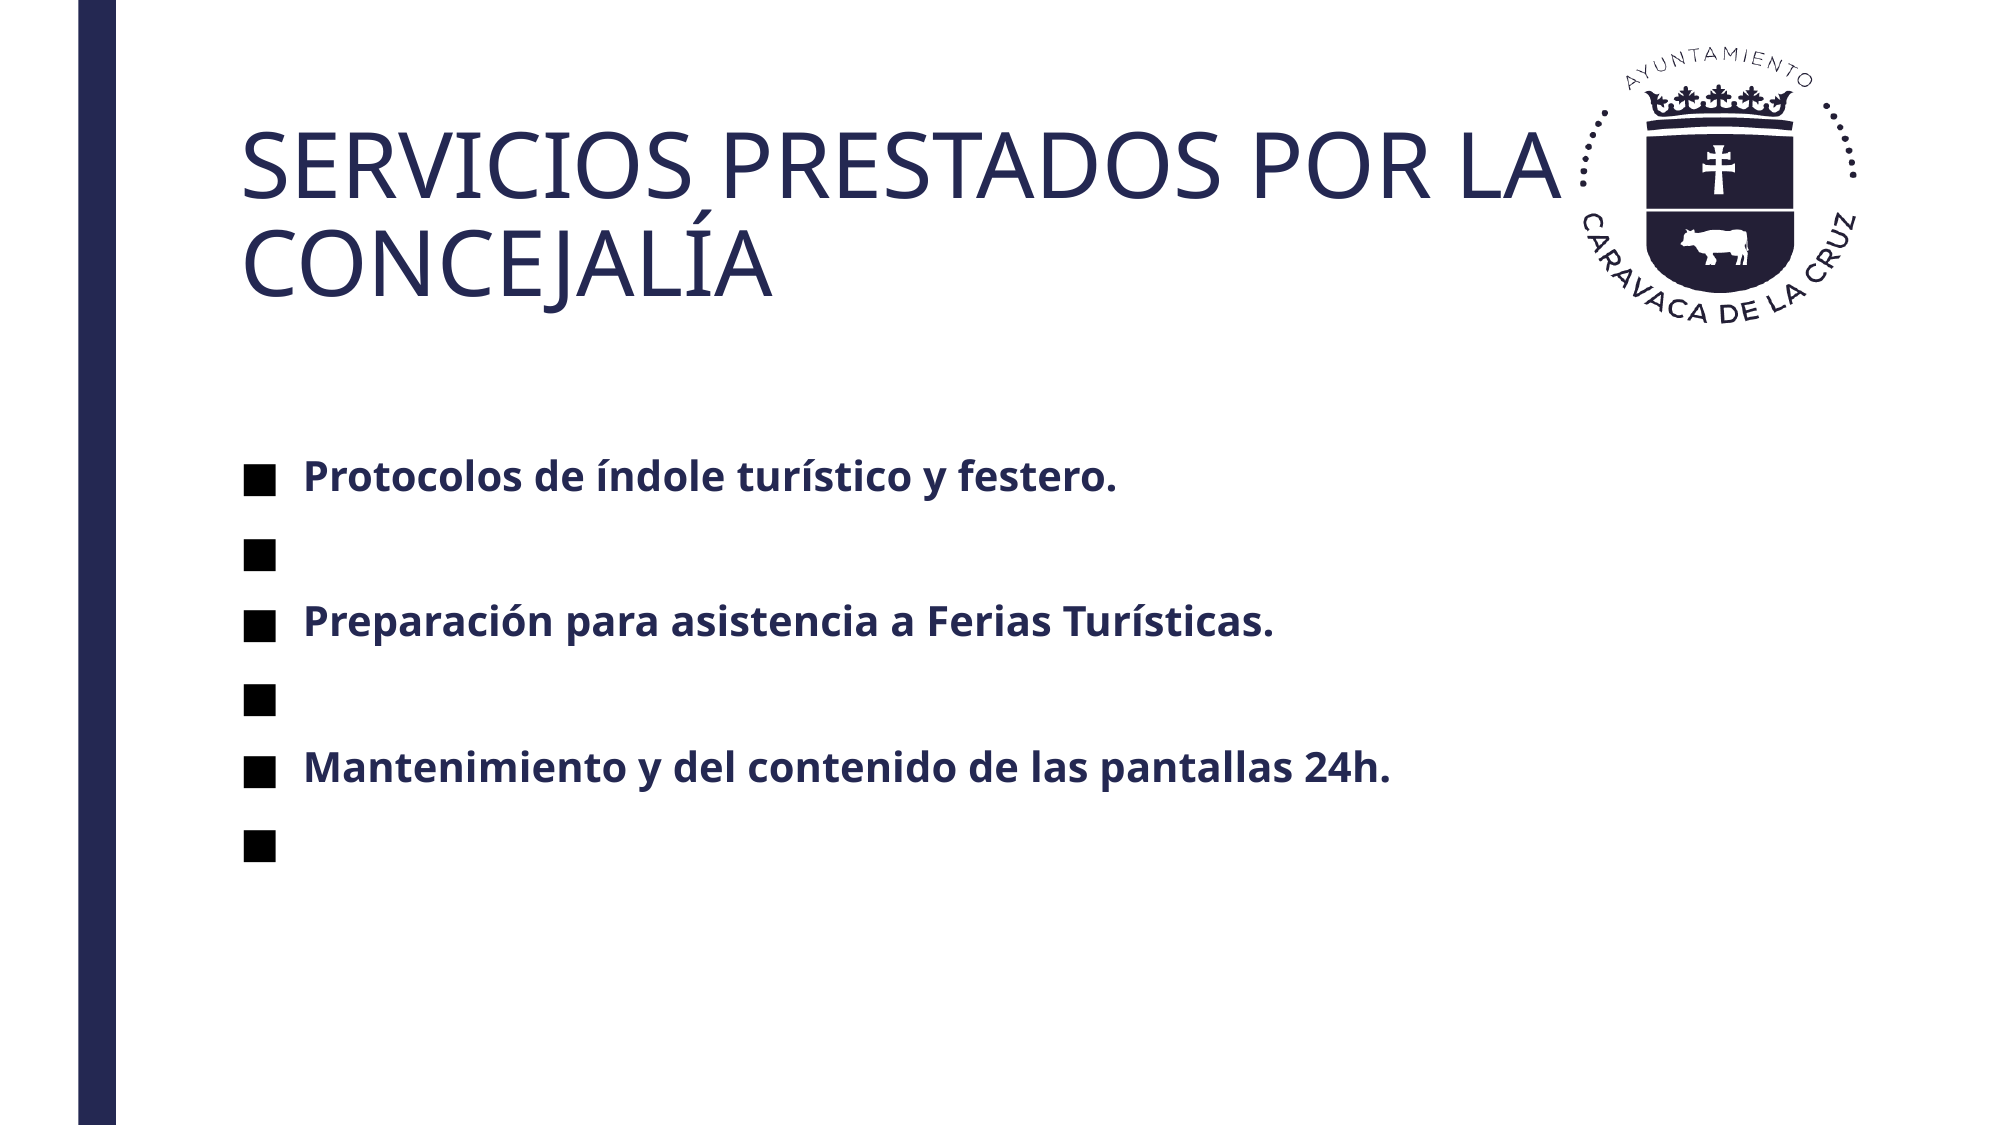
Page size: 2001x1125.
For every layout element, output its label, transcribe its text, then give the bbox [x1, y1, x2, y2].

picture [1573, 44, 1864, 331]
list Protocolos de índole turístico y festero. Preparación para asistencia a Ferias Turísticas. Mantenimiento y del contenido de las pantallas 24h. [225, 375, 1801, 963]
title SERVICIOS PRESTADOS POR LA CONCEJALÍA [225, 112, 1801, 357]
